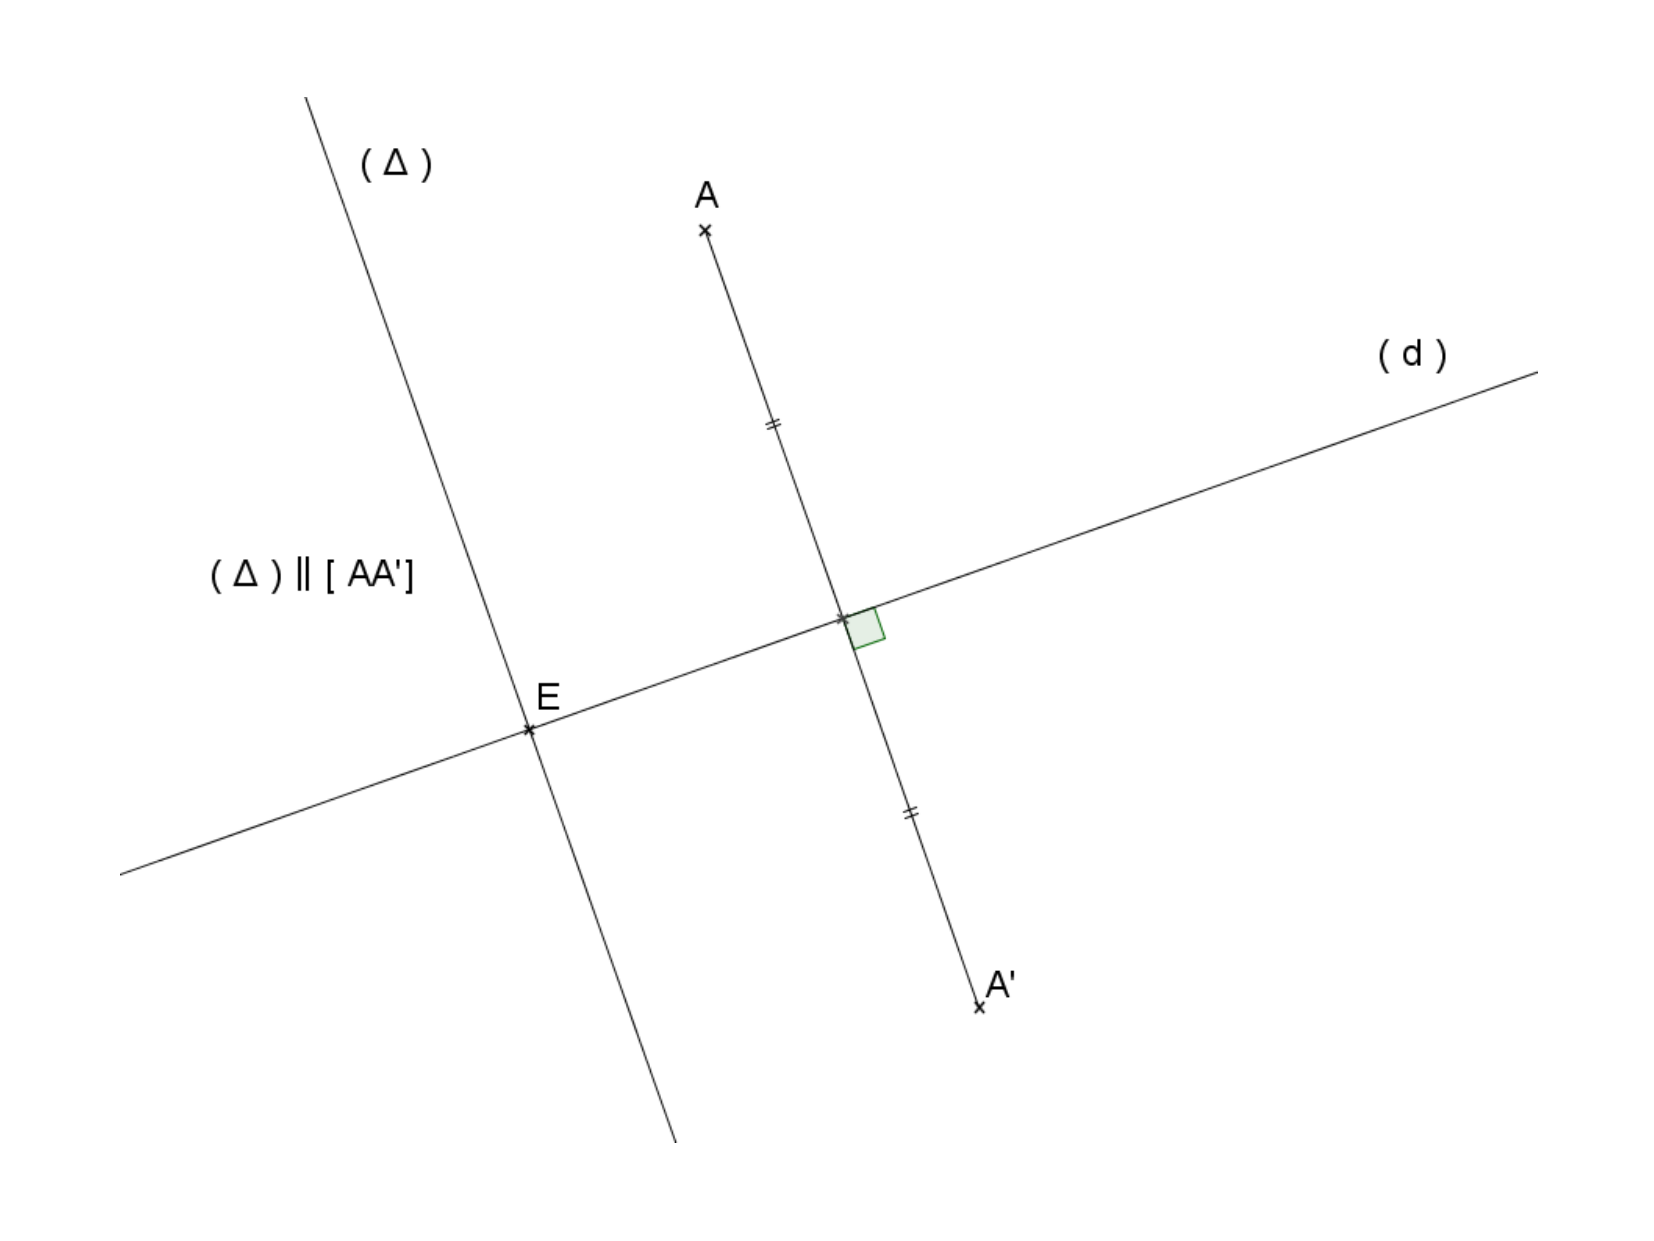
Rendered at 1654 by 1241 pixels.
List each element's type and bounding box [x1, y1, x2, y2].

picture [120, 97, 1538, 1144]
